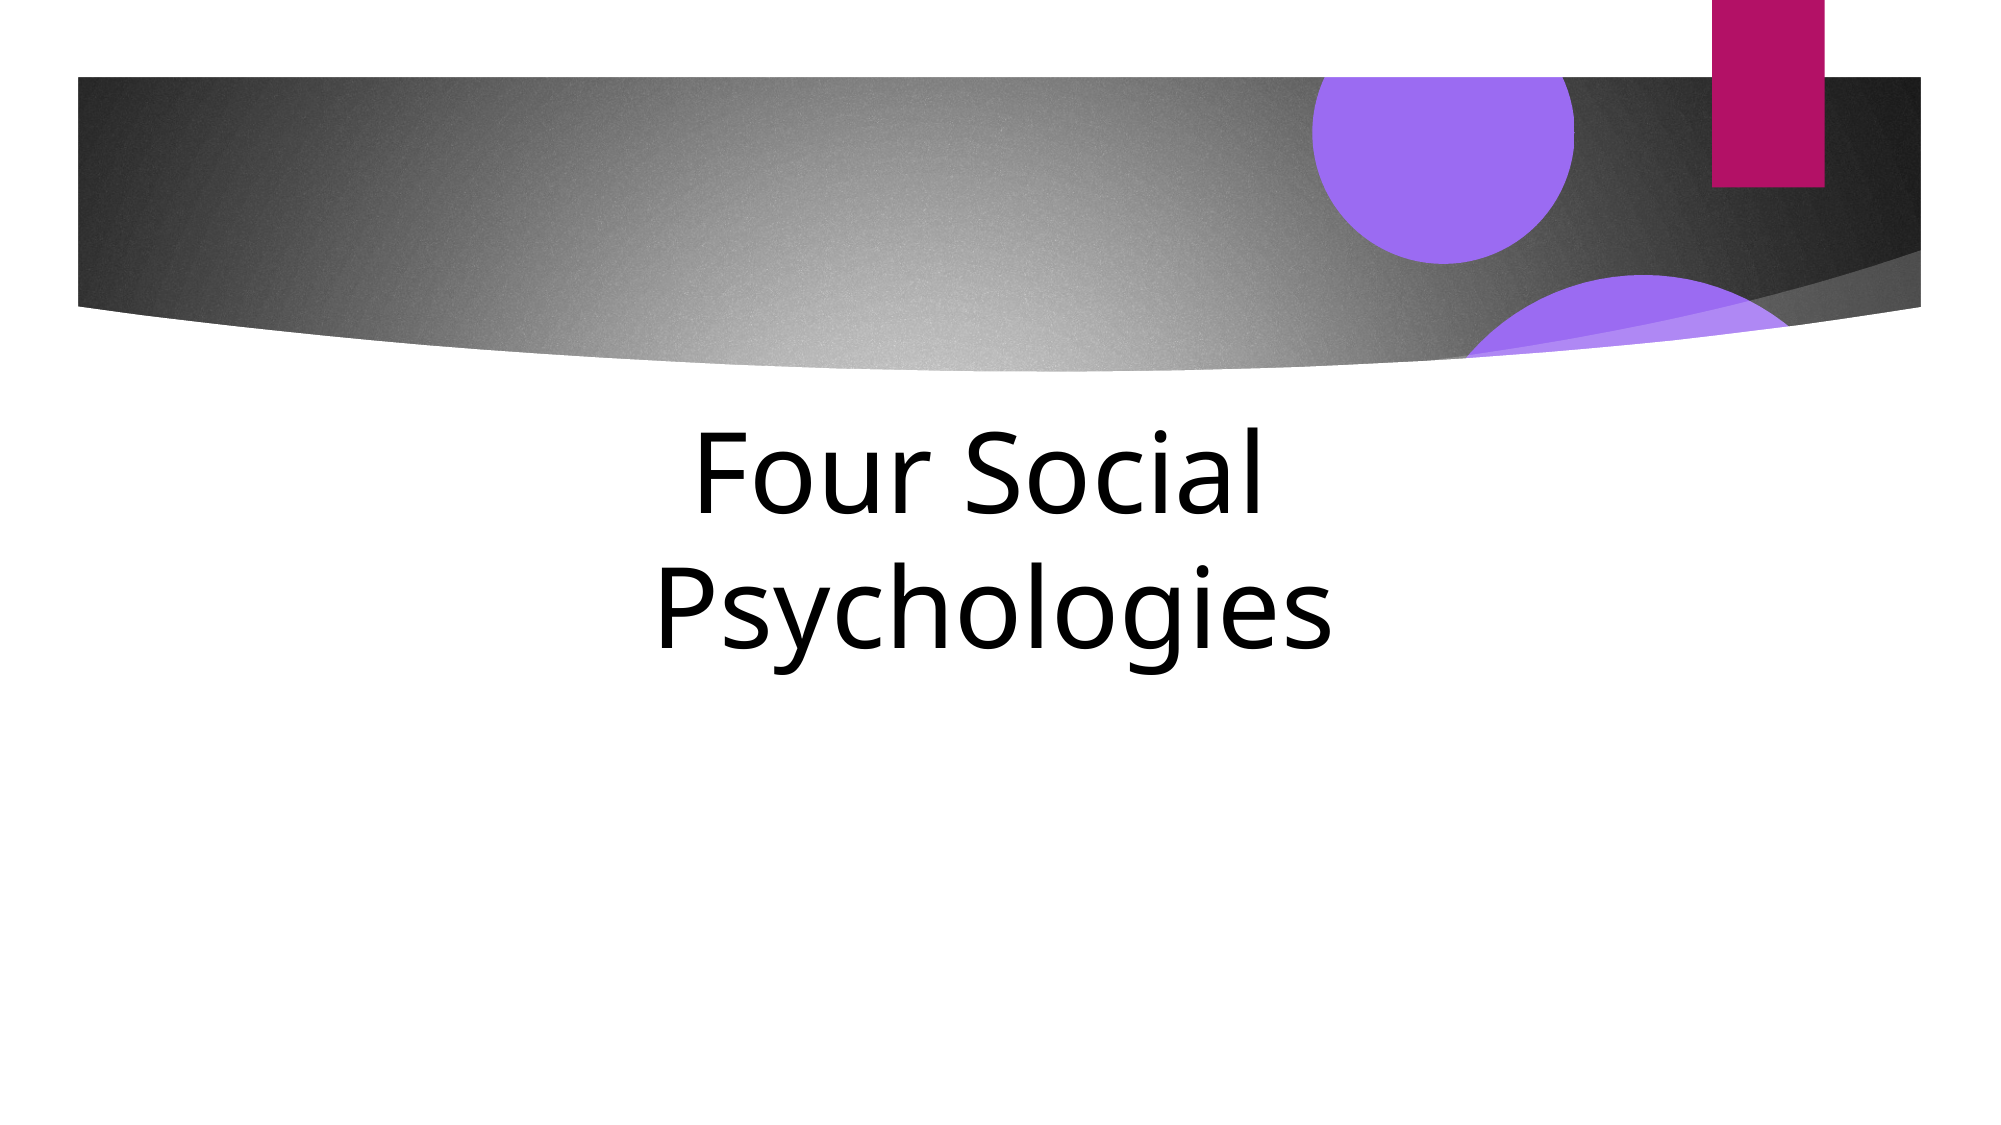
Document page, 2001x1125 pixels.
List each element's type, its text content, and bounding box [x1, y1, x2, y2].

picture [79, 78, 1920, 371]
text_box Four Social Psychologies [602, 393, 1386, 679]
